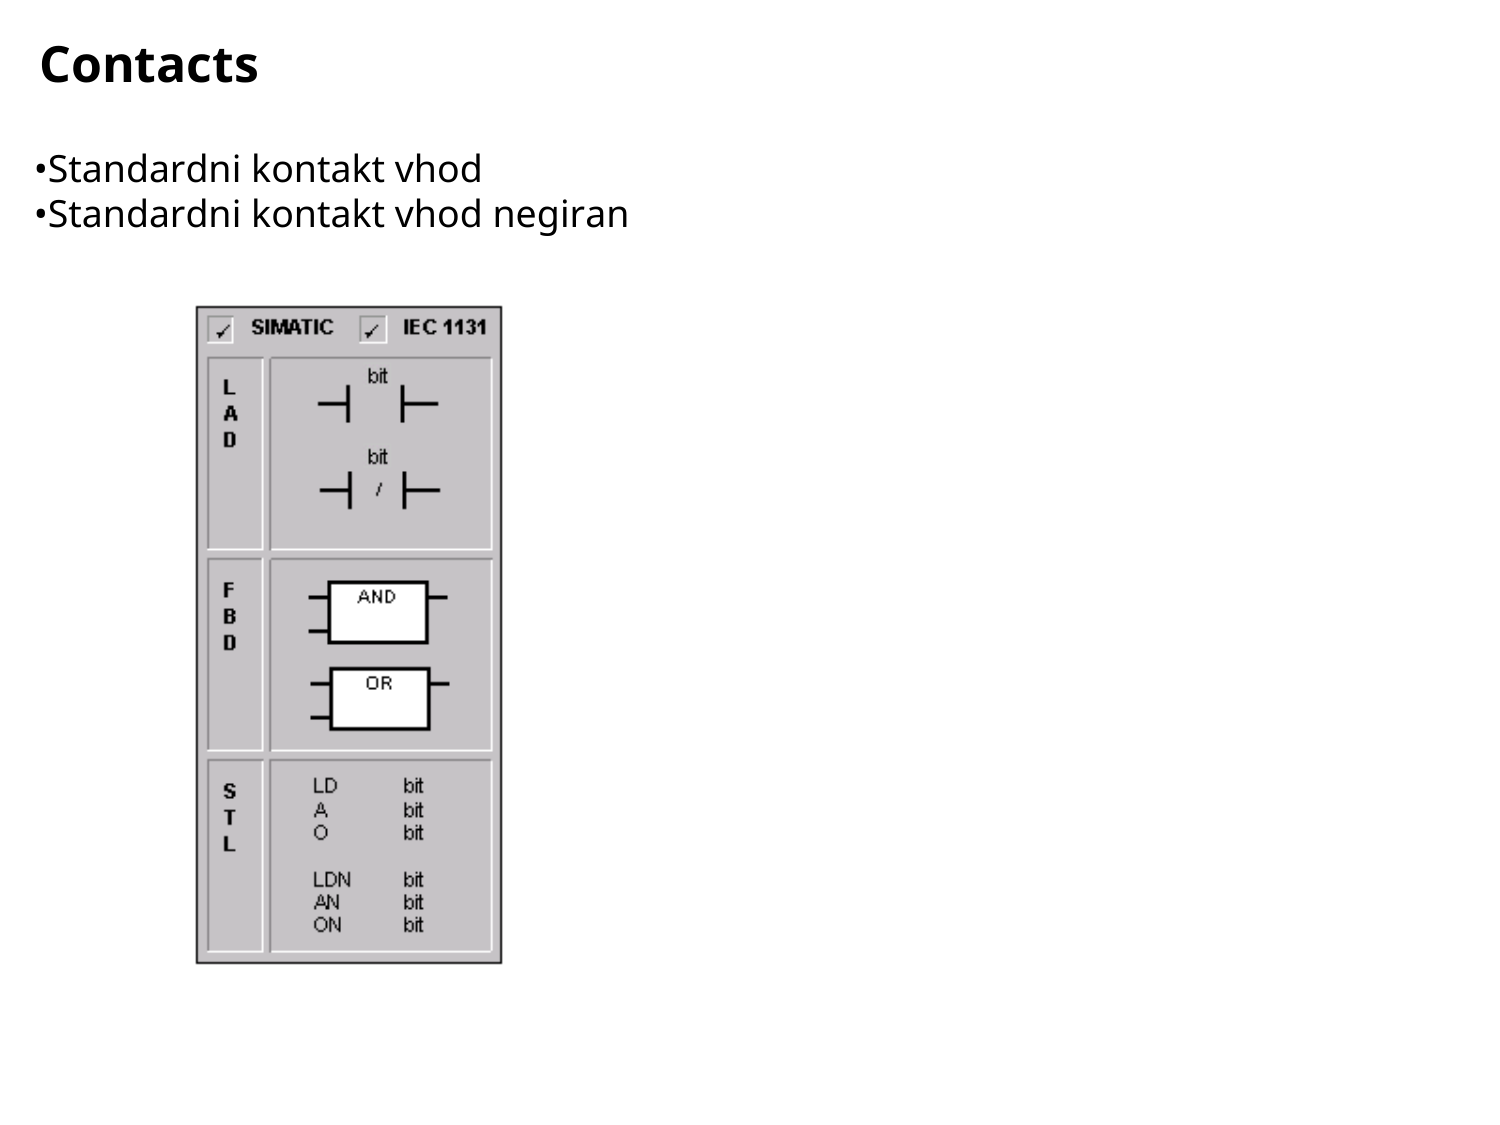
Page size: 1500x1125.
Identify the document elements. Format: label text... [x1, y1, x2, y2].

text_box Contacts [24, 24, 1353, 101]
picture [187, 299, 510, 970]
text_box Standardni kontakt vhod Standardni kontakt vhod negiran [19, 137, 645, 243]
